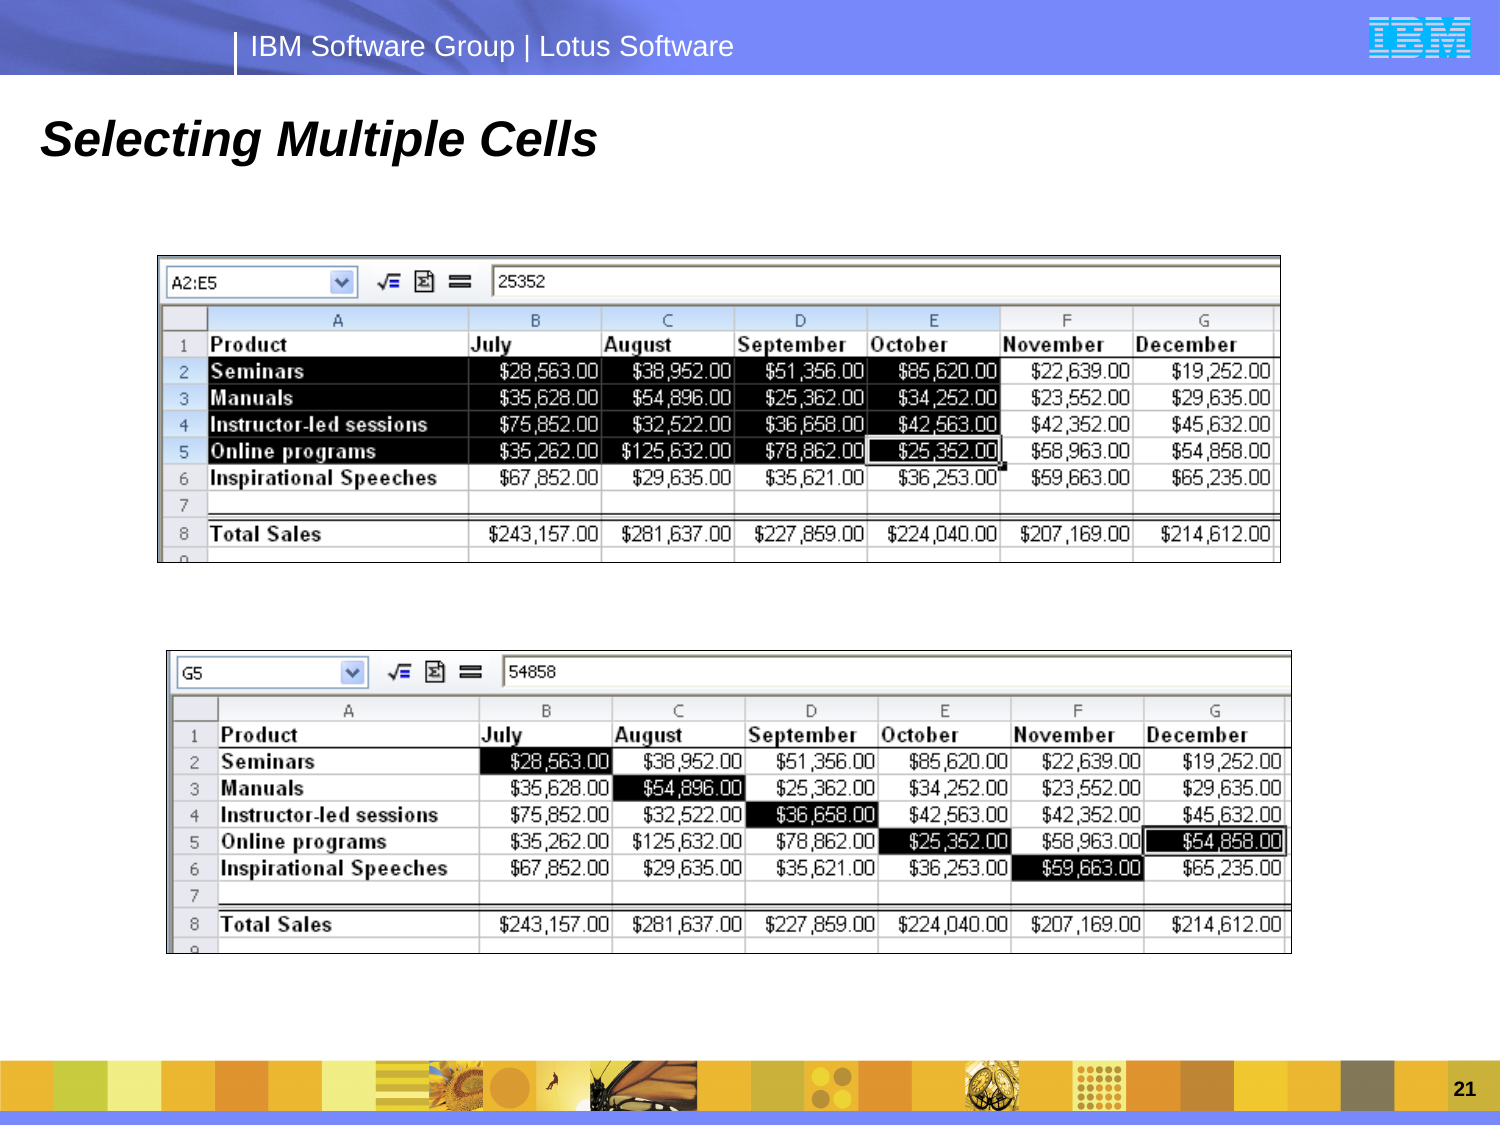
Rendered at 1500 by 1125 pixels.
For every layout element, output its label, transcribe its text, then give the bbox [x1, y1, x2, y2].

picture [166, 650, 1292, 954]
picture [157, 255, 1281, 563]
title Selecting Multiple Cells [25, 106, 1378, 189]
picture [0, 0, 1500, 75]
picture [0, 1060, 1500, 1111]
